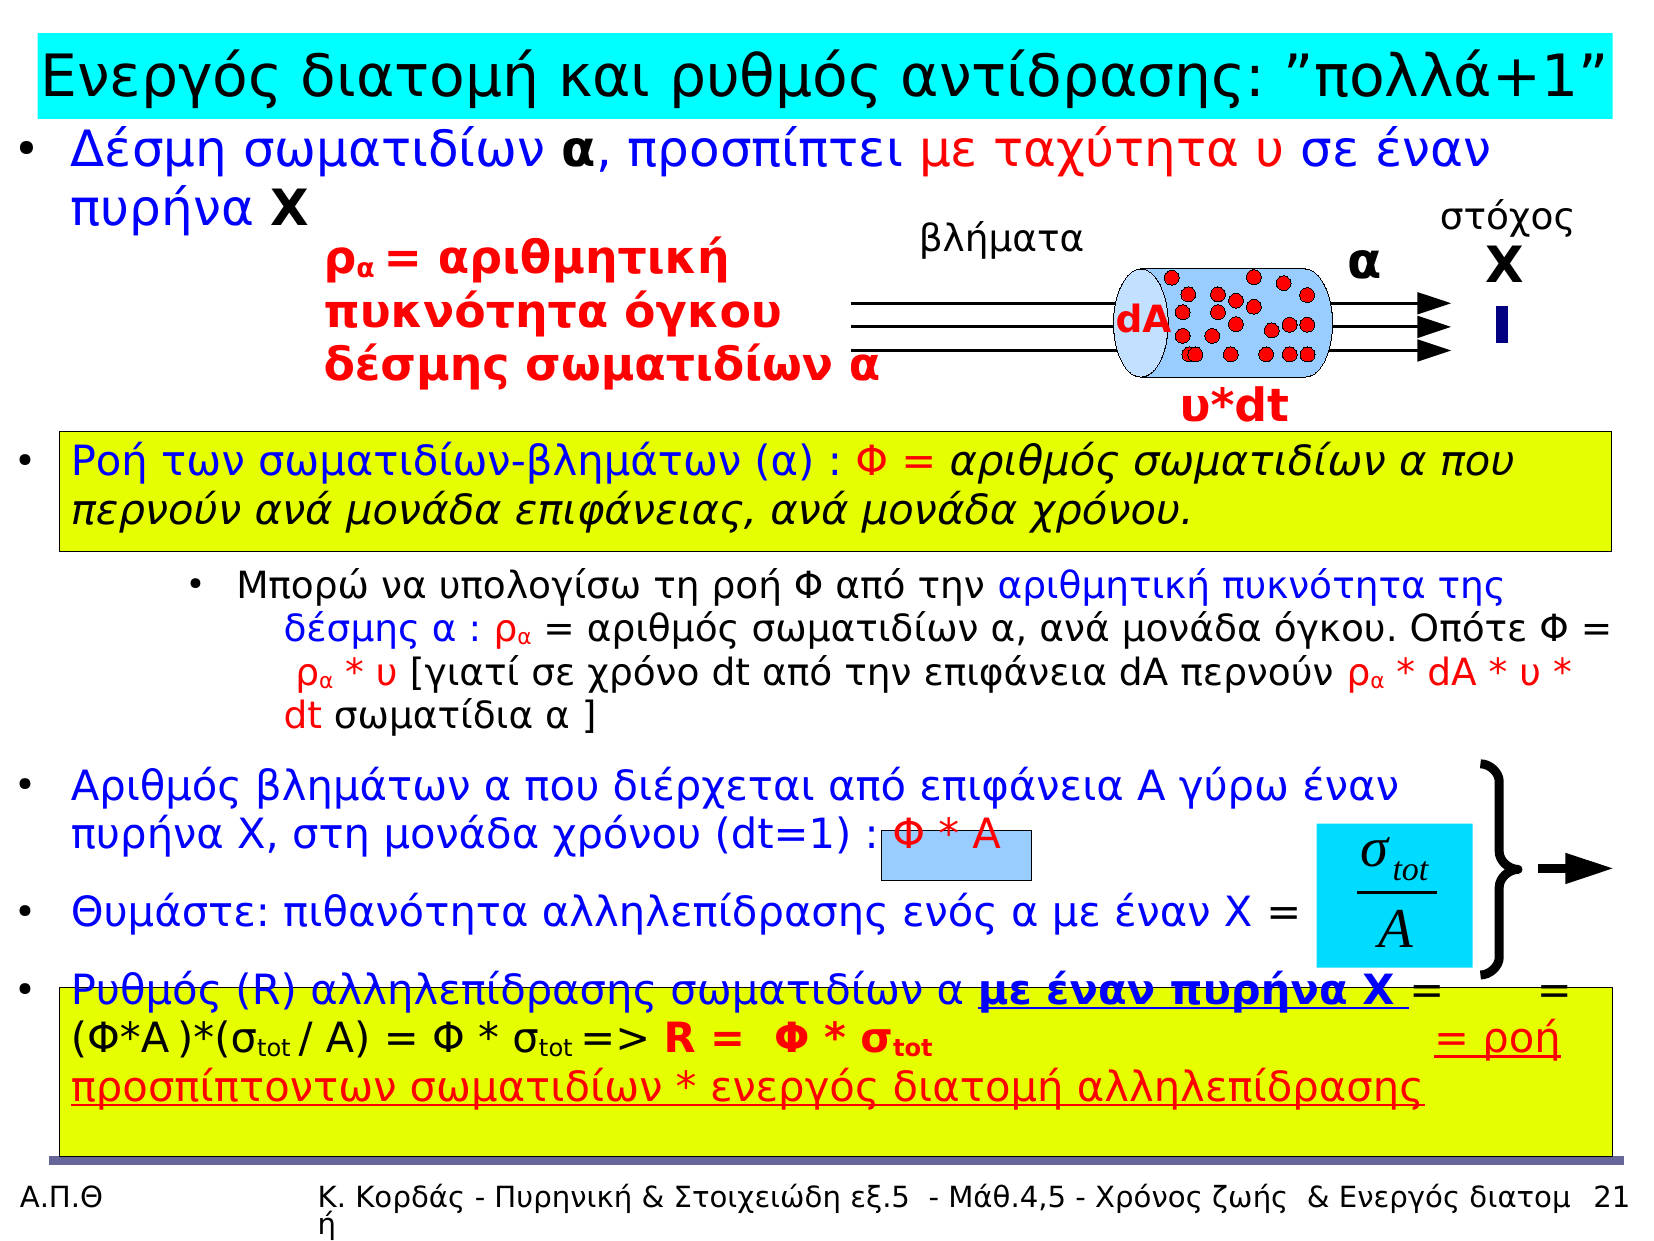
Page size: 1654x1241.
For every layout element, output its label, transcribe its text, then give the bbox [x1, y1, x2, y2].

text_box [1175, 304, 1191, 320]
text_box Χ [1470, 246, 1546, 302]
text_box [1142, 268, 1333, 378]
text_box [1175, 328, 1191, 344]
title Ενεργός διατομή και ρυθμός αντίδρασης: ”πολλά+1” [37, 33, 1613, 119]
text_box στόχος [1425, 187, 1591, 246]
list Δέσμη σωματιδίων α, προσπίπτει με ταχύτητα υ σε έναν πυρήνα Χ Ροή των σωματιδίων-βλημάτων (α) : Φ = αριθμός σωματιδίων α που περνούν ανά μονάδα επιφάνειας, ανά μονάδα χρόνου. Μπορώ να υπολογίσω τη ροή Φ από την αριθμητική πυκνότητα της δέσμης α : ρα = αριθμός σωματιδίων α, ανά μονάδα όγκου. Οπότε Φ = ρα * υ [γιατί σε χρόνο dt από την επιφάνεια dA περνούν ρα * dA * υ * dt σωματίδια α ] Αριθμός βλημάτων α που διέρχεται από επιφάνεια A γύρω έναν πυρήνα Χ, στη μονάδα χρόνου (dt=1) : Φ * A Θυμάστε: πιθανότητα αλληλεπίδρασης ενός α με έναν Χ = Ρυθμός (R) αλληλεπίδρασης σωματιδίων α με έναν πυρήνα Χ = = (Φ*A )*(σtot / A) = Φ * σtot => R = Φ * σtot = ροή προσπίπτοντων σωματιδίων * ενεργός διατομή αλληλεπίδρασης [0, 120, 1619, 1180]
text_box υ*dt [1164, 371, 1353, 440]
text_box dA [1100, 290, 1214, 350]
text_box α [1332, 224, 1408, 299]
chart [1339, 816, 1452, 961]
text_box βλήματα [903, 209, 1100, 268]
text_box ρα = αριθμητική πυκνότητα όγκου δέσμης σωματιδίων α [308, 224, 973, 429]
